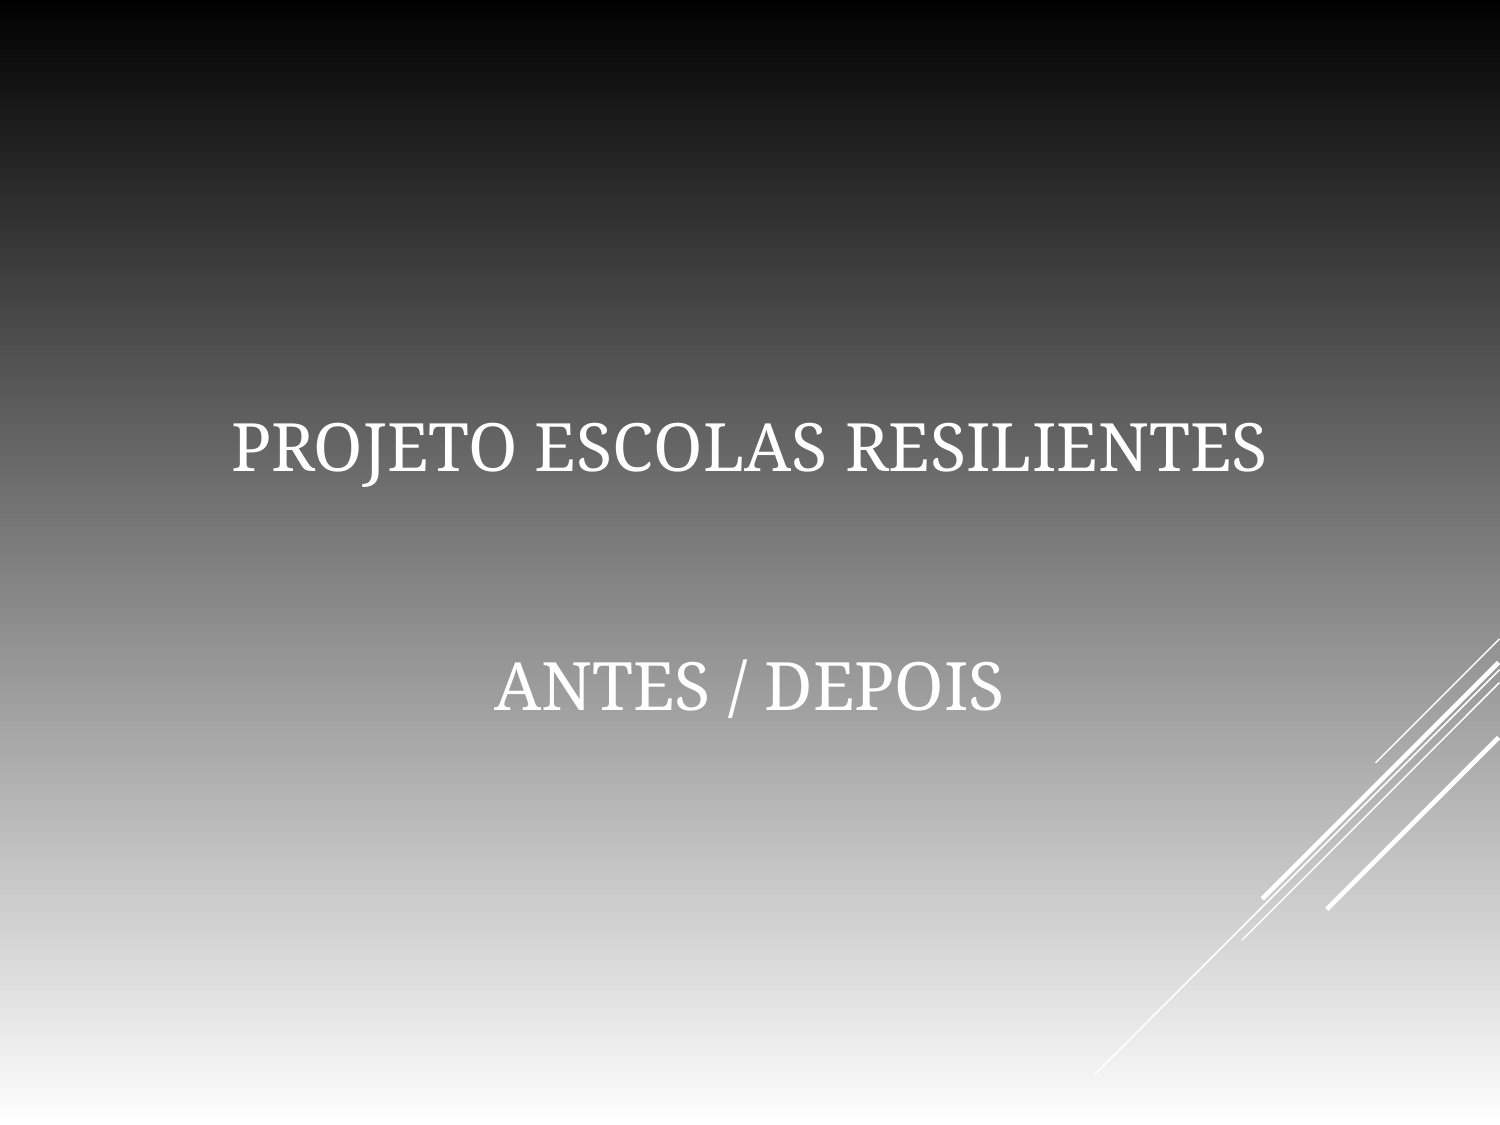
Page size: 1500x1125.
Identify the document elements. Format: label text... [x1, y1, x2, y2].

text_box PROJETO ESCOLAS RESILIENTES ANTES / DEPOIS [216, 396, 1284, 732]
